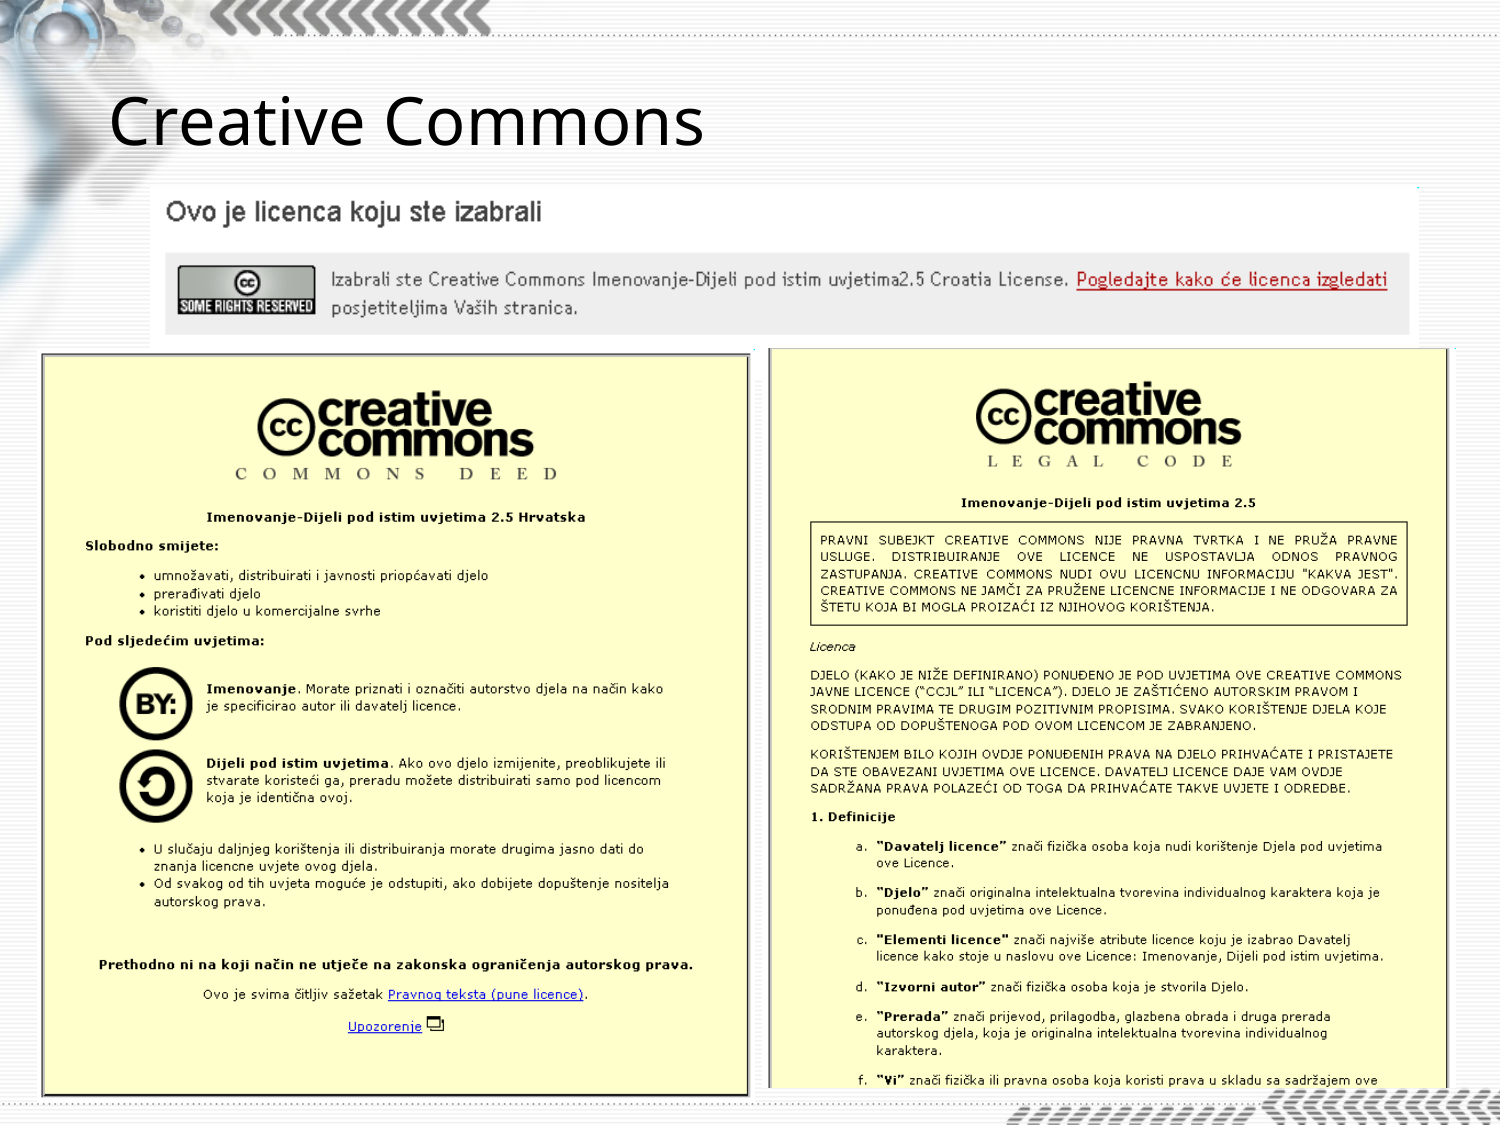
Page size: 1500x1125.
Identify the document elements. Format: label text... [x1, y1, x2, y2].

picture [0, 0, 1500, 1125]
title Creative Commons [94, 49, 1407, 173]
